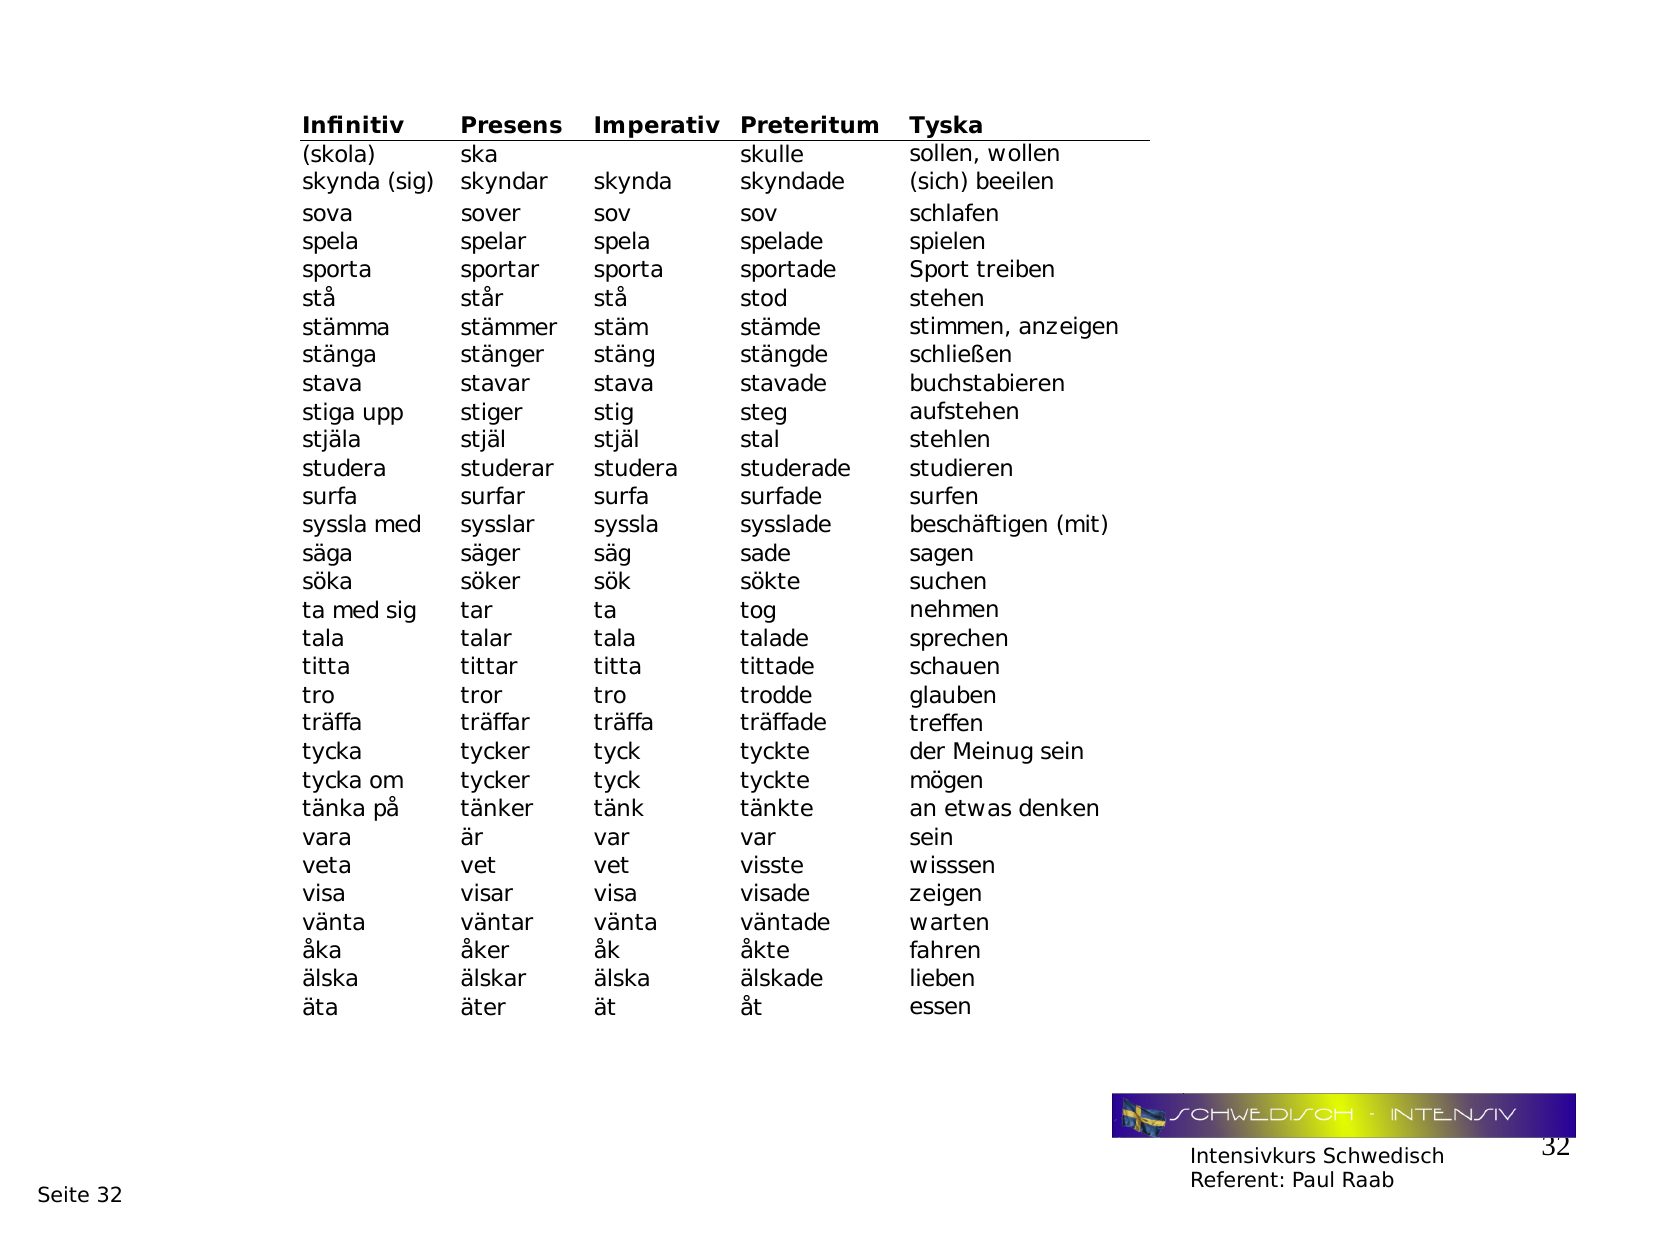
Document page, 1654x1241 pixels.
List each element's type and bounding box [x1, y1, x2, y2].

chart [300, 112, 1152, 1104]
picture [1112, 1093, 1576, 1138]
